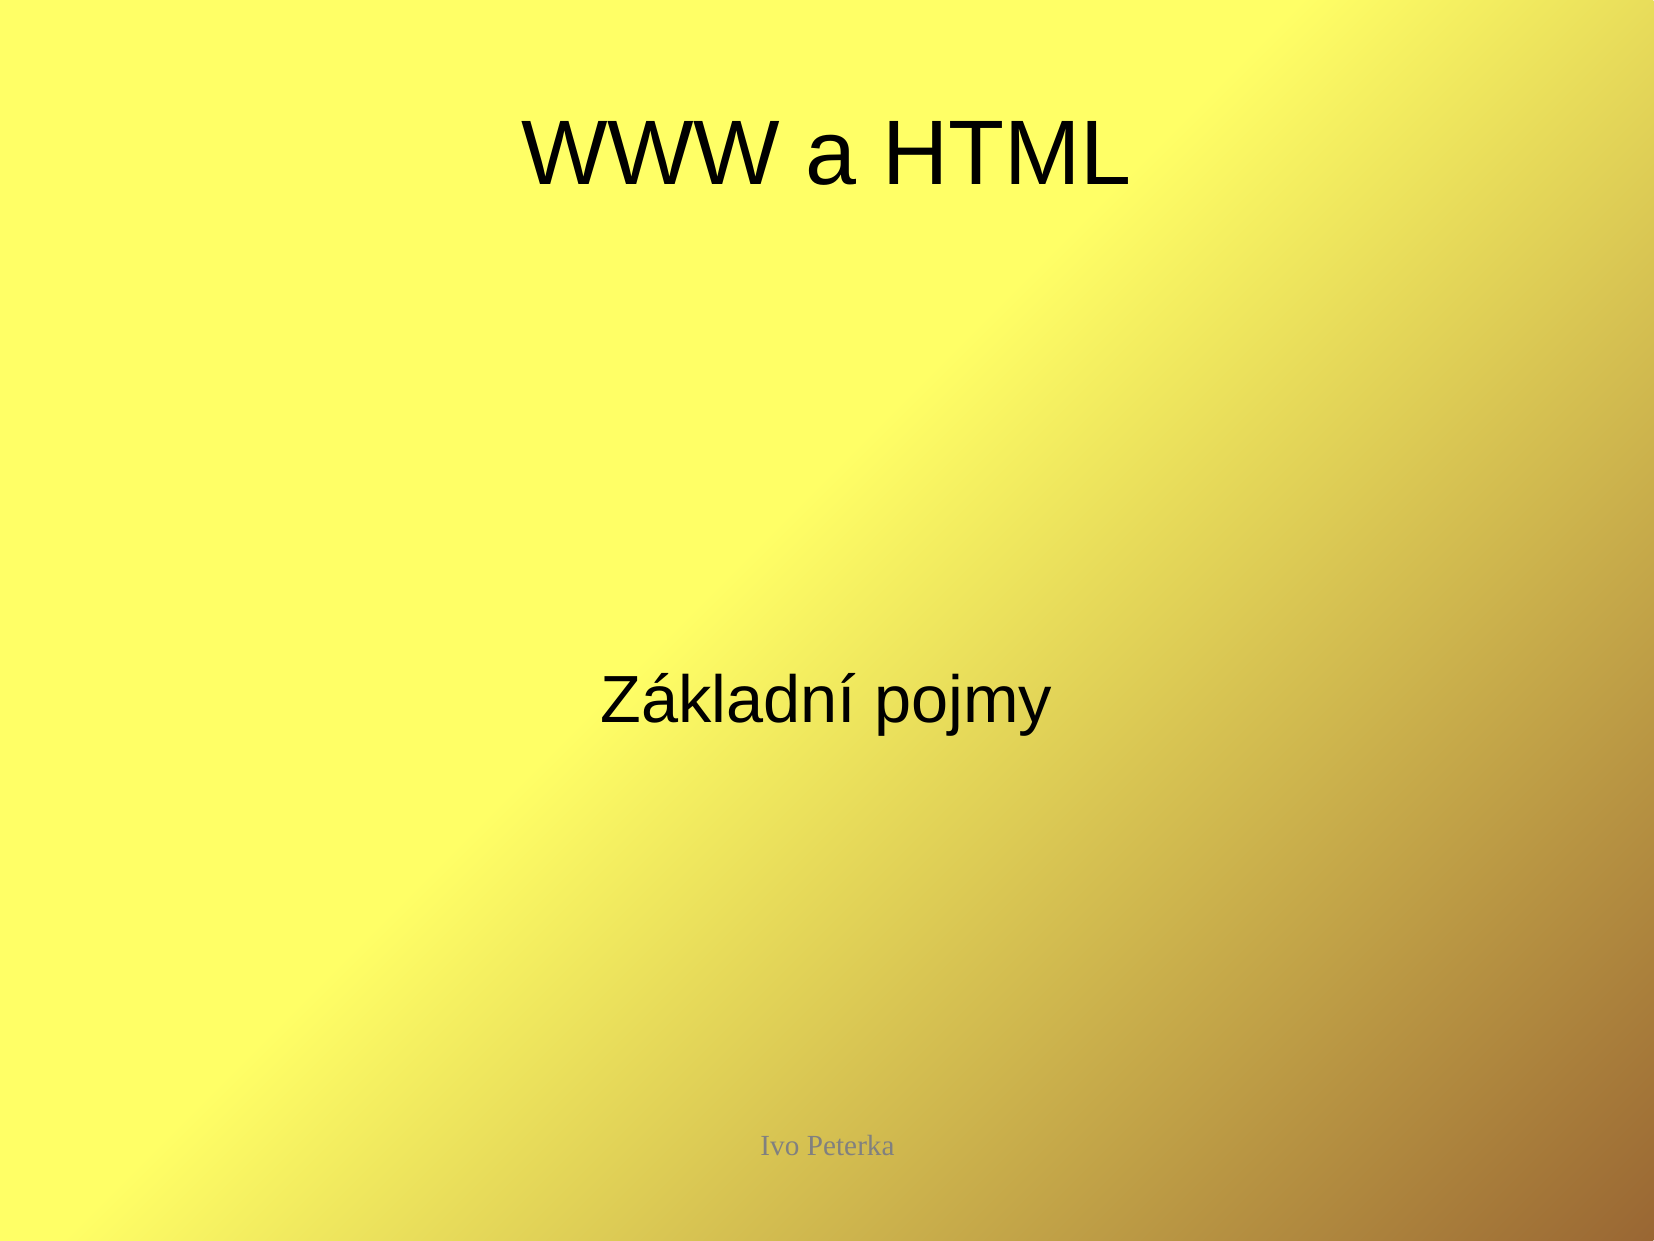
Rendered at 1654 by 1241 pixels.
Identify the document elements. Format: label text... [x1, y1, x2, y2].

title WWW a HTML [82, 49, 1571, 290]
text_box Základní pojmy [82, 290, 1571, 1109]
